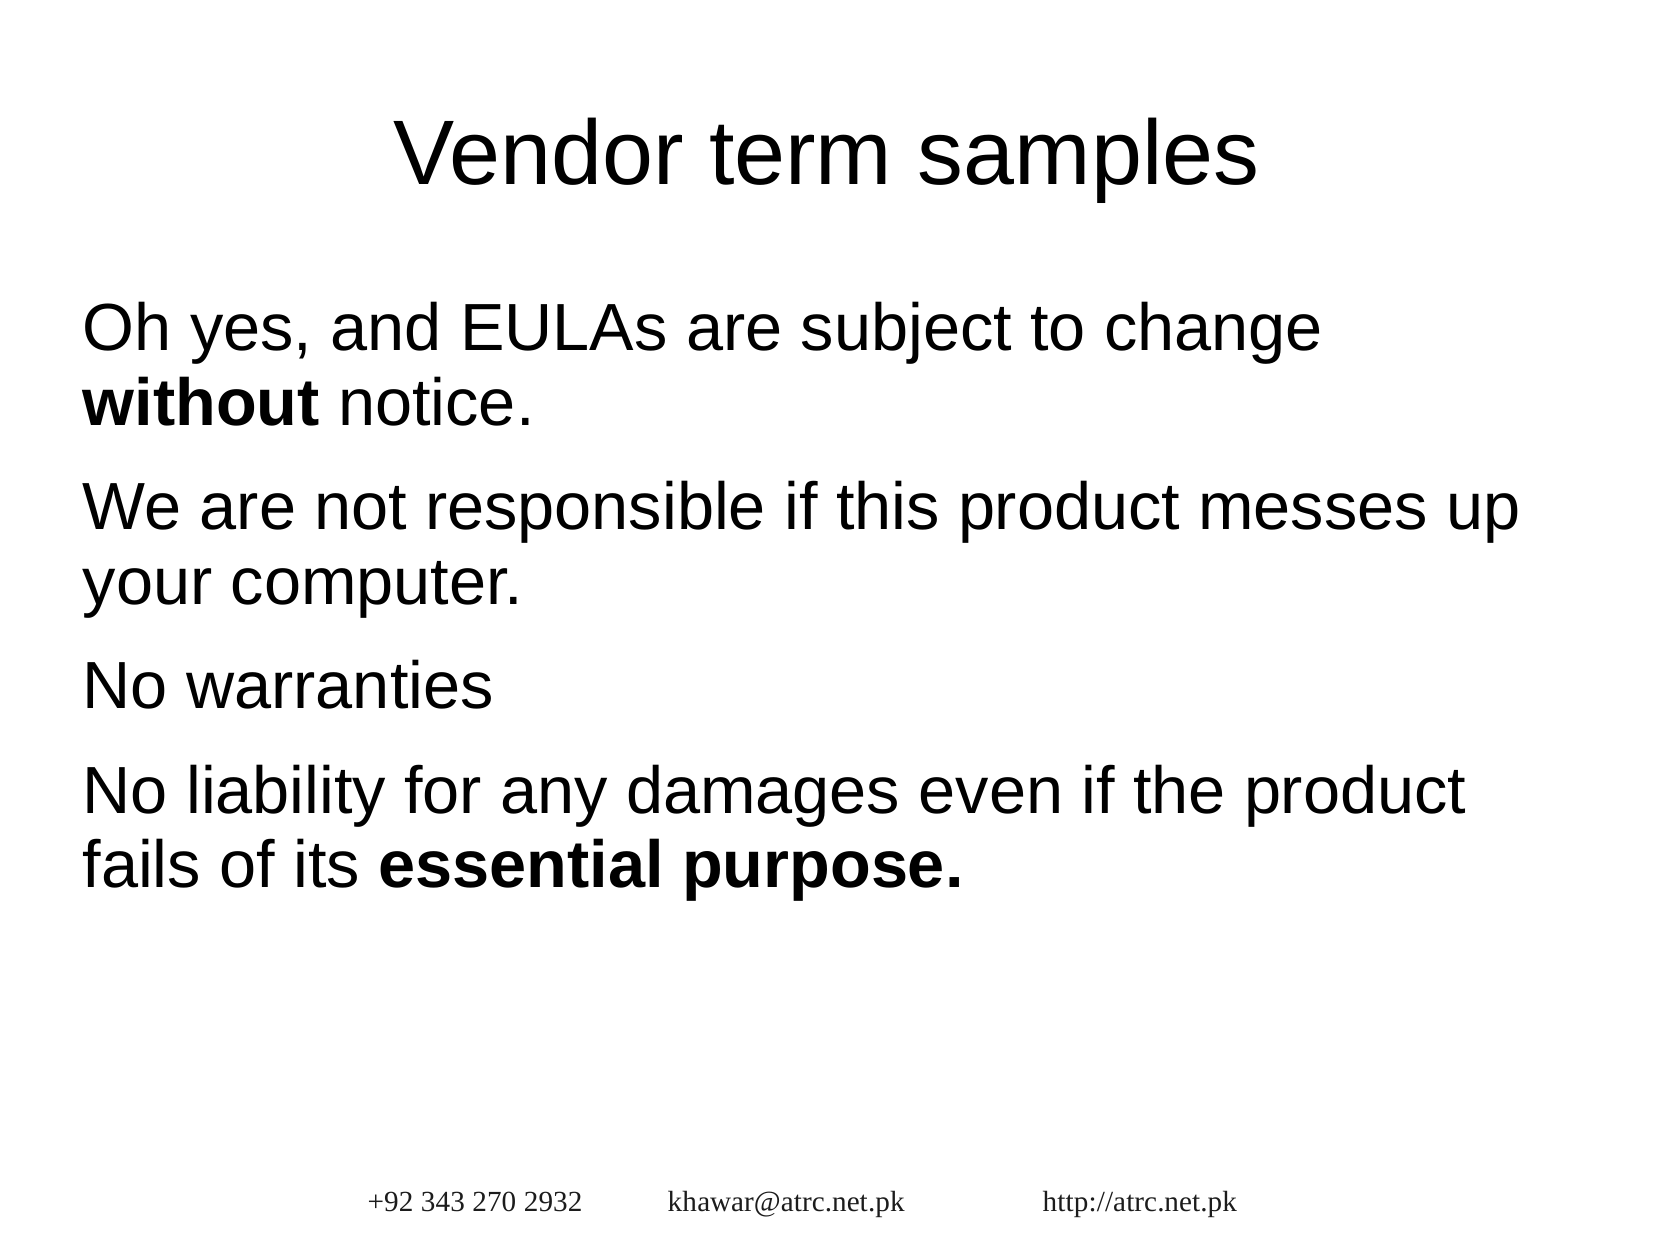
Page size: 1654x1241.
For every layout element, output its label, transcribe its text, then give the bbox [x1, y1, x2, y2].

title Vendor term samples [82, 49, 1571, 257]
list Oh yes, and EULAs are subject to change without notice. We are not responsible if this product messes up your computer. No warranties No liability for any damages even if the product fails of its essential purpose. [82, 290, 1571, 1010]
